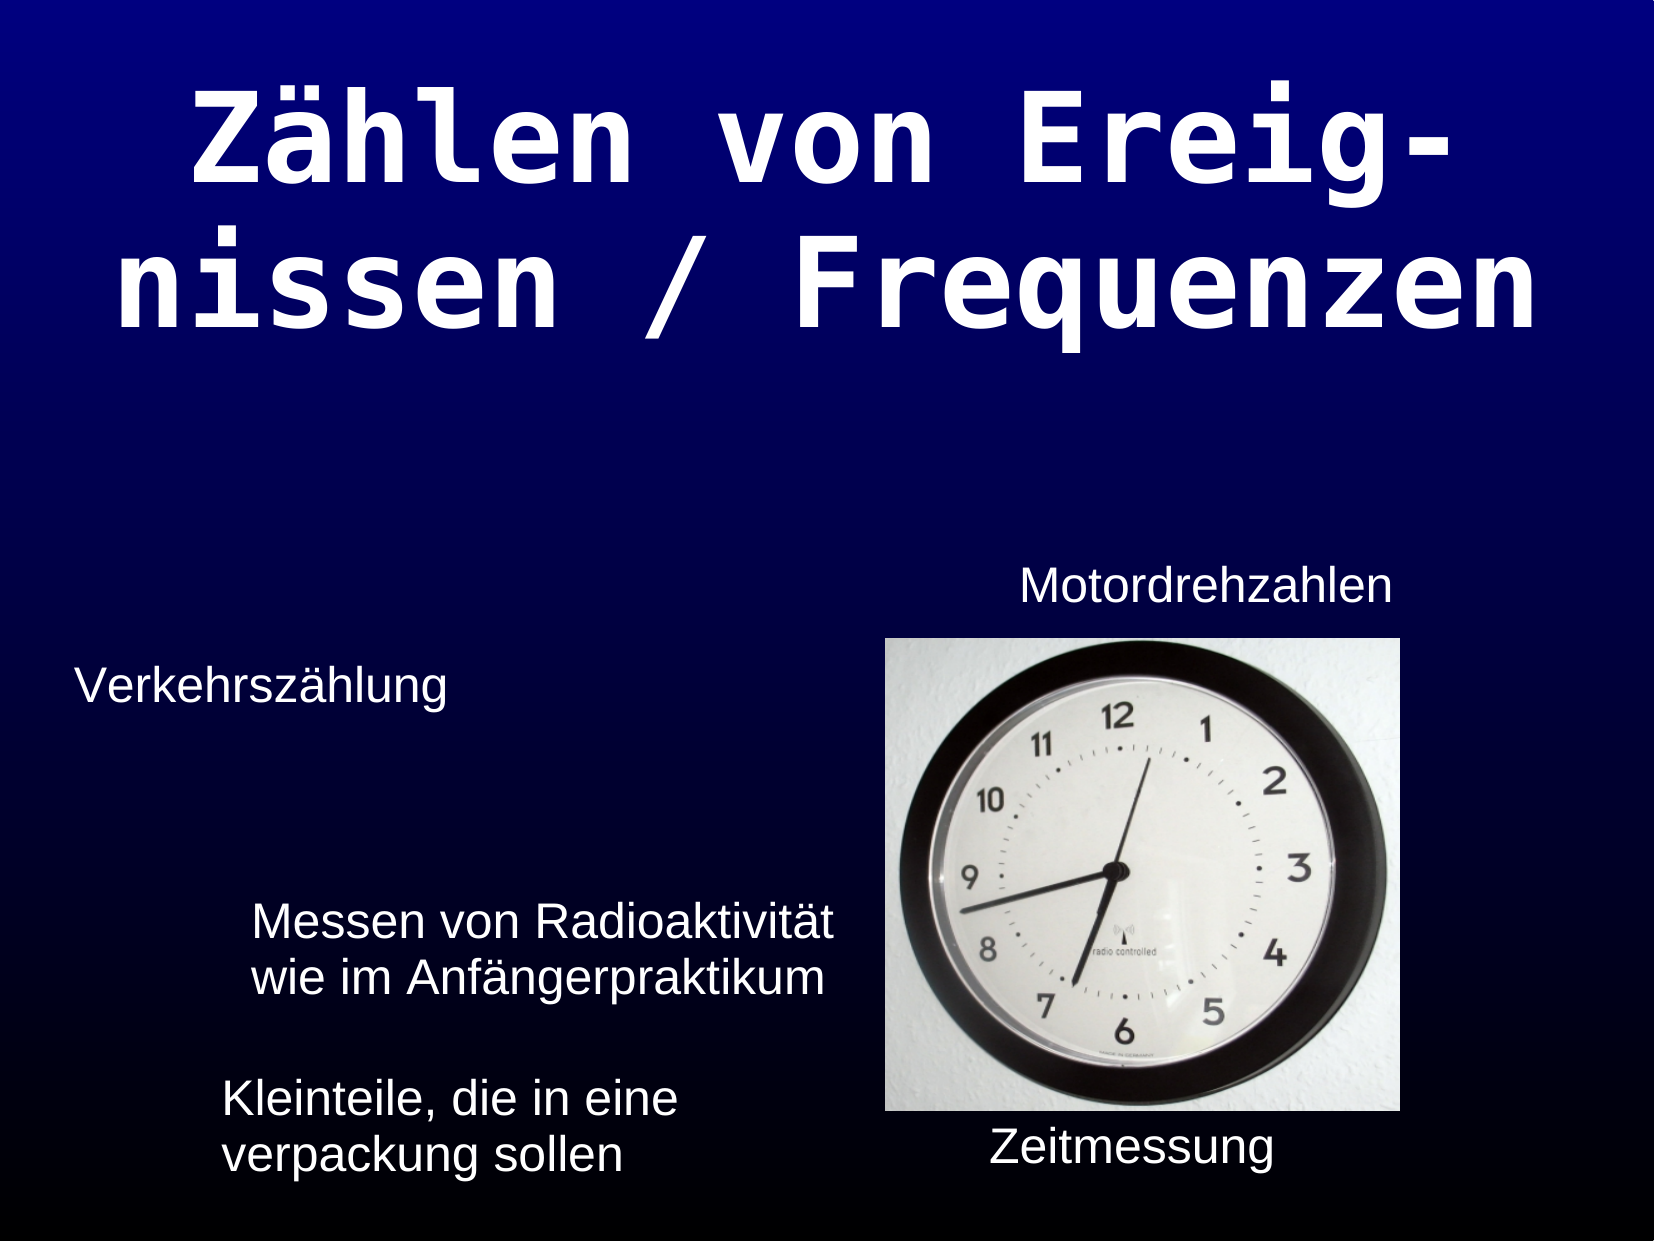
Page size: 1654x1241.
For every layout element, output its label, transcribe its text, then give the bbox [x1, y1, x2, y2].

text_box Kleinteile, die in eine verpackung sollen [206, 1062, 709, 1190]
picture [885, 638, 1400, 1111]
text_box Messen von Radioaktivität wie im Anfängerpraktikum [236, 885, 857, 1013]
text_box Zählen von Ereig-nissen / Frequenzen [59, 59, 1595, 365]
text_box Zeitmessung [974, 1111, 1300, 1182]
text_box Verkehrszählung [59, 649, 473, 721]
text_box Motordrehzahlen [1003, 549, 1418, 621]
